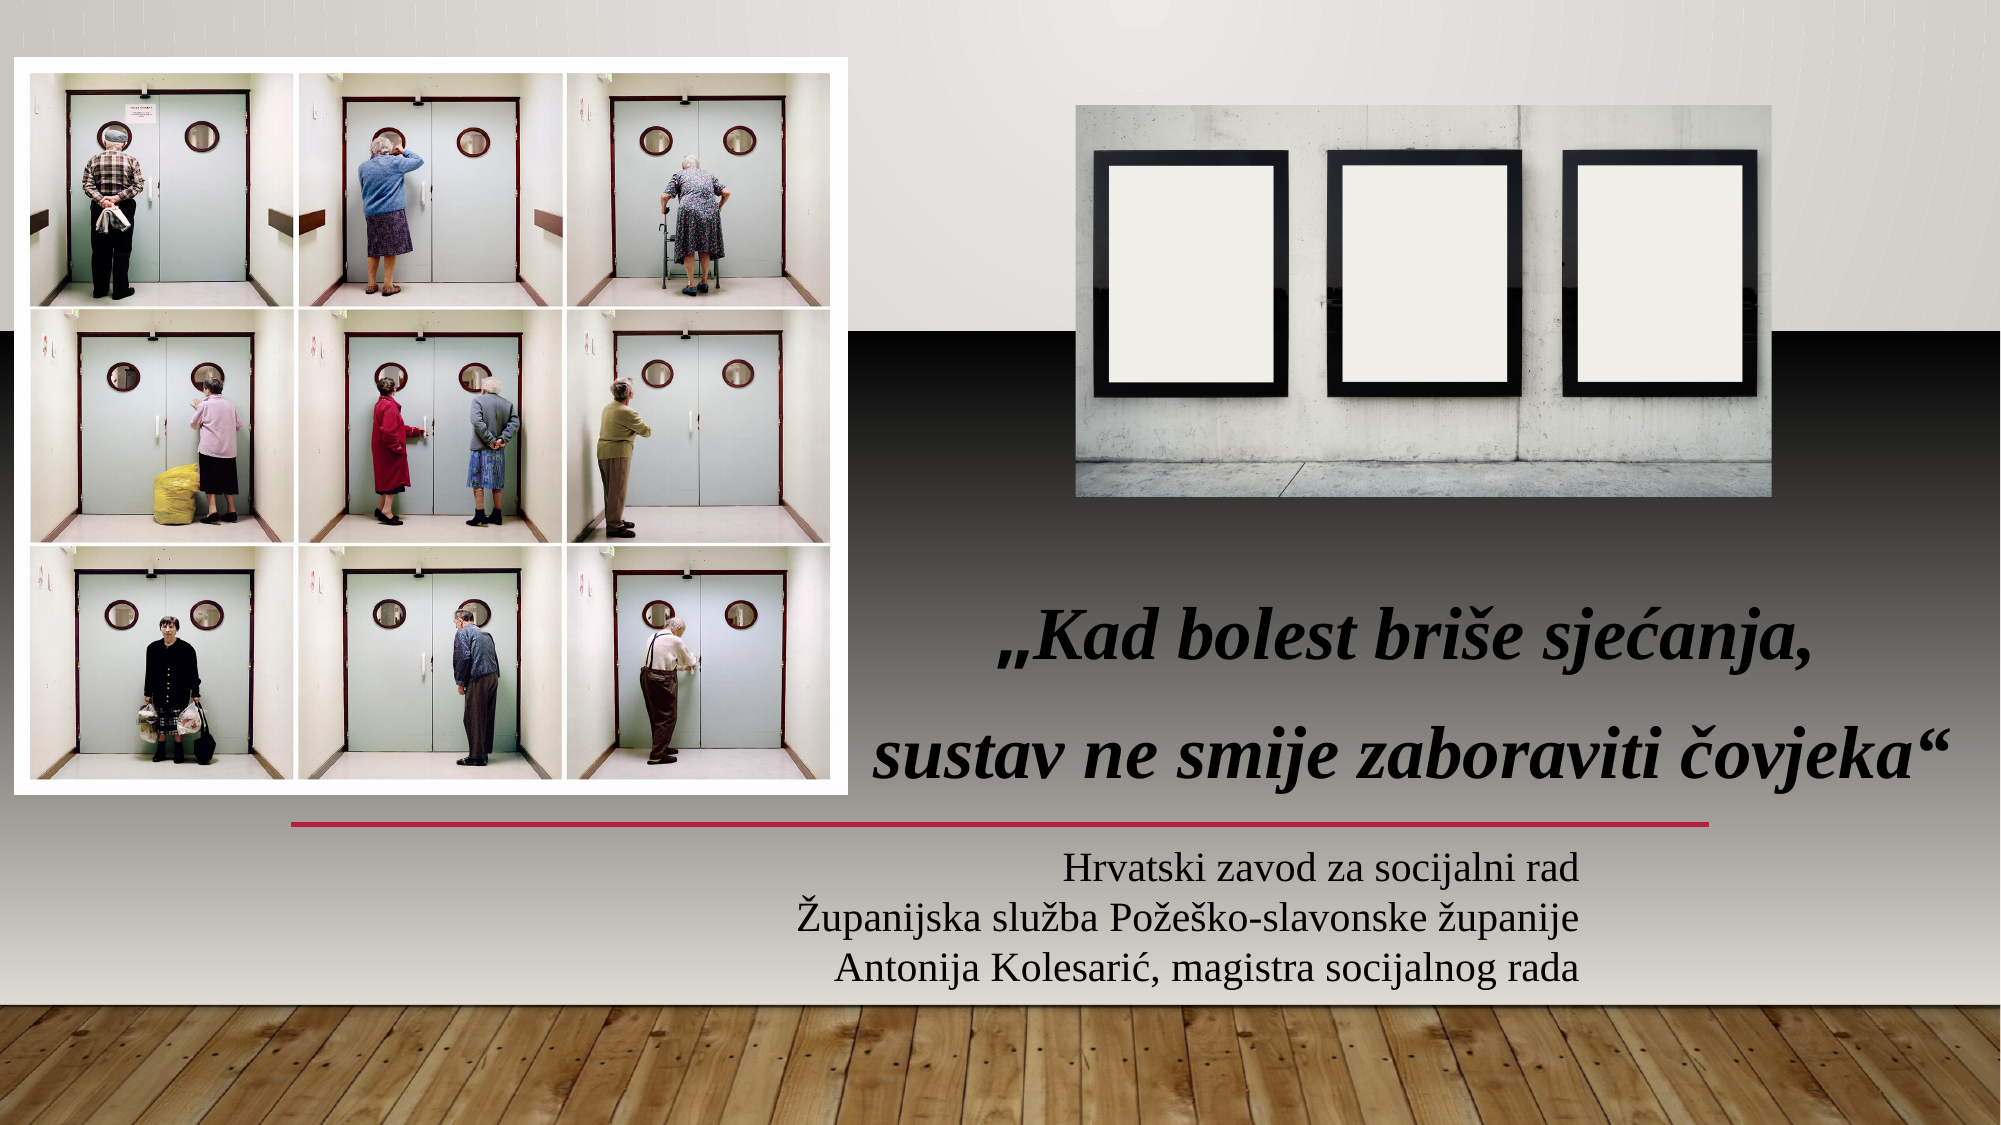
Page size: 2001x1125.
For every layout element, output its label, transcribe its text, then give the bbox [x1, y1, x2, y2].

text_box [0, 0, 2000, 1005]
title sustav ne smije zaboraviti čovjeka“ [858, 703, 1986, 795]
picture [0, 1005, 2000, 1125]
subtitle Hrvatski zavod za socijalni rad Županijska služba Požeško-slavonske županije Antonija Kolesarić, magistra socijalnog rada [781, 825, 1925, 896]
picture [1075, 105, 1772, 497]
text_box „Kad bolest briše sjećanja, [980, 576, 1925, 683]
picture [14, 57, 848, 795]
